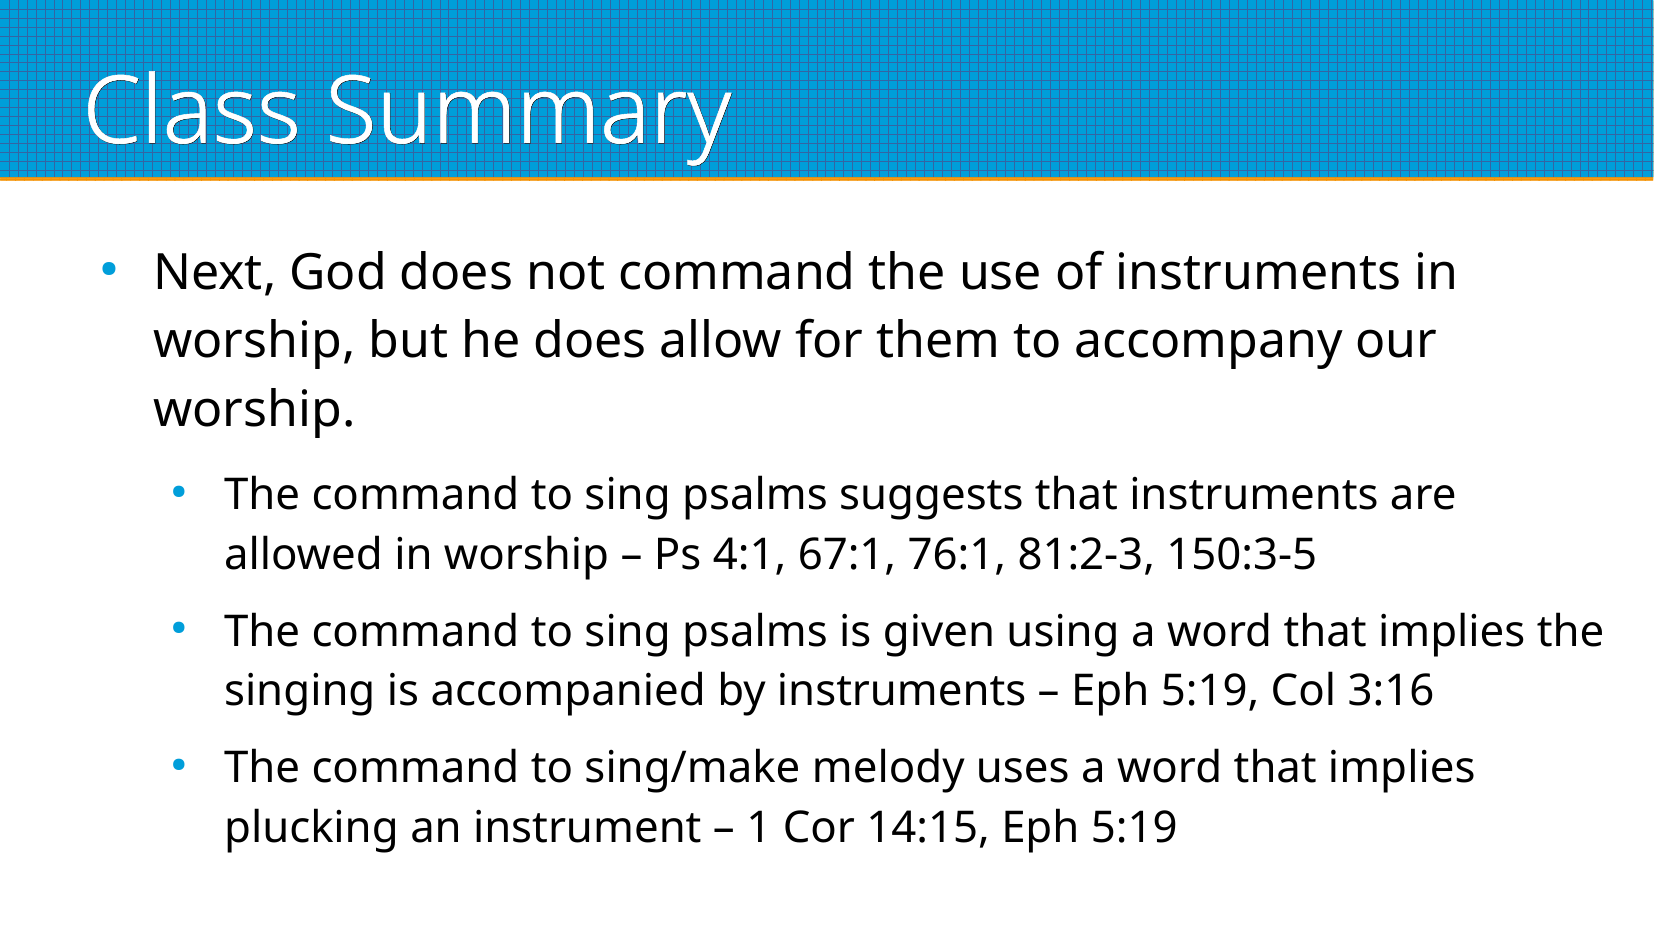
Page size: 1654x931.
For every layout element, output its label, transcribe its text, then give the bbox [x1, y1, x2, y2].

list Next, God does not command the use of instruments in worship, but he does allow for them to accompany our worship. The command to sing psalms suggests that instruments are allowed in worship – Ps 4:1, 67:1, 76:1, 81:2-3, 150:3-5 The command to sing psalms is given using a word that implies the singing is accompanied by instruments – Eph 5:19, Col 3:16 The command to sing/make melody uses a word that implies plucking an instrument – 1 Cor 14:15, Eph 5:19 [82, 236, 1613, 863]
title Class Summary [82, 14, 1571, 171]
